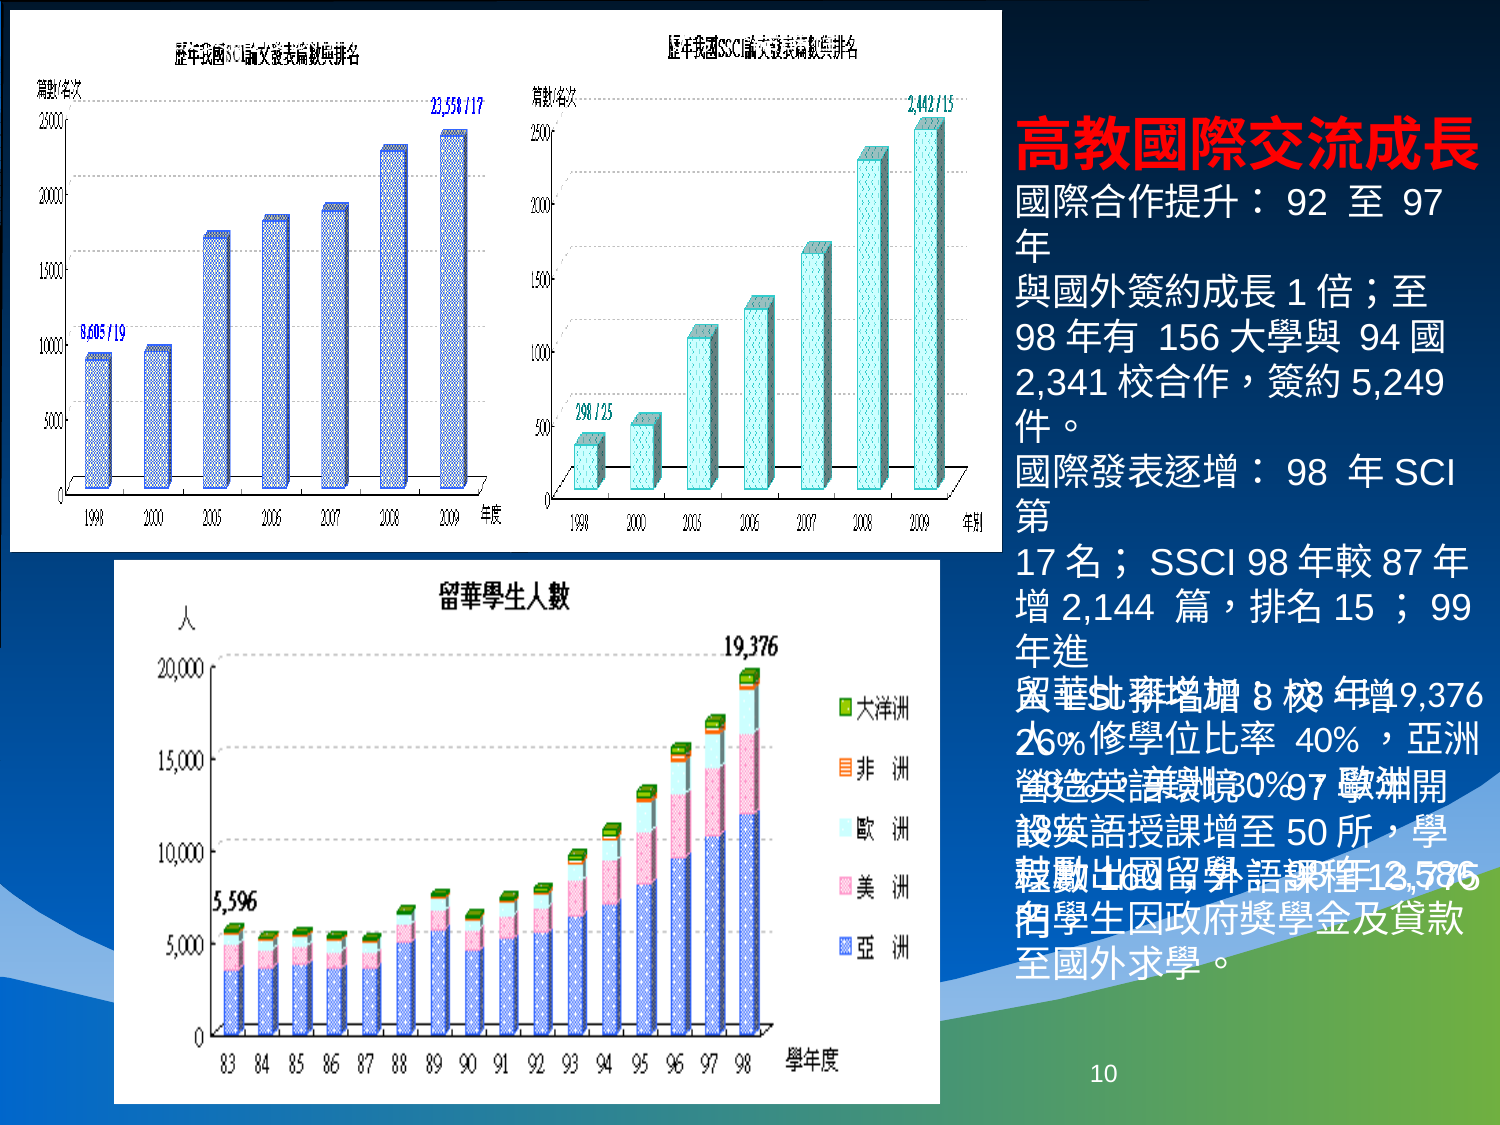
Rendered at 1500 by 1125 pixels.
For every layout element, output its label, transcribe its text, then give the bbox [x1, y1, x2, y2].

text_box 高教國際交流成長 國際合作提升：92 至 97 年 與國外簽約成長1倍；至 98年有 156大學與 94國2,341校合作，簽約5,249 件。 國際發表逐增：98 年SCI第 17名；SSCI 98年較87年增2,144 篇，排名15；99年進 入ESI排名增8校，增26%。 營造英語環境：97學年開設英語授課增至50所，學程數160；外語課程13,775 門。 [1000, 100, 1500, 1125]
picture [24, 63, 510, 538]
text_box 97學年度開設英語授課學校增至50所，學程數160；外語課程13,775 門。 [0, 12, 1026, 63]
picture [525, 63, 988, 538]
picture [128, 574, 926, 1090]
